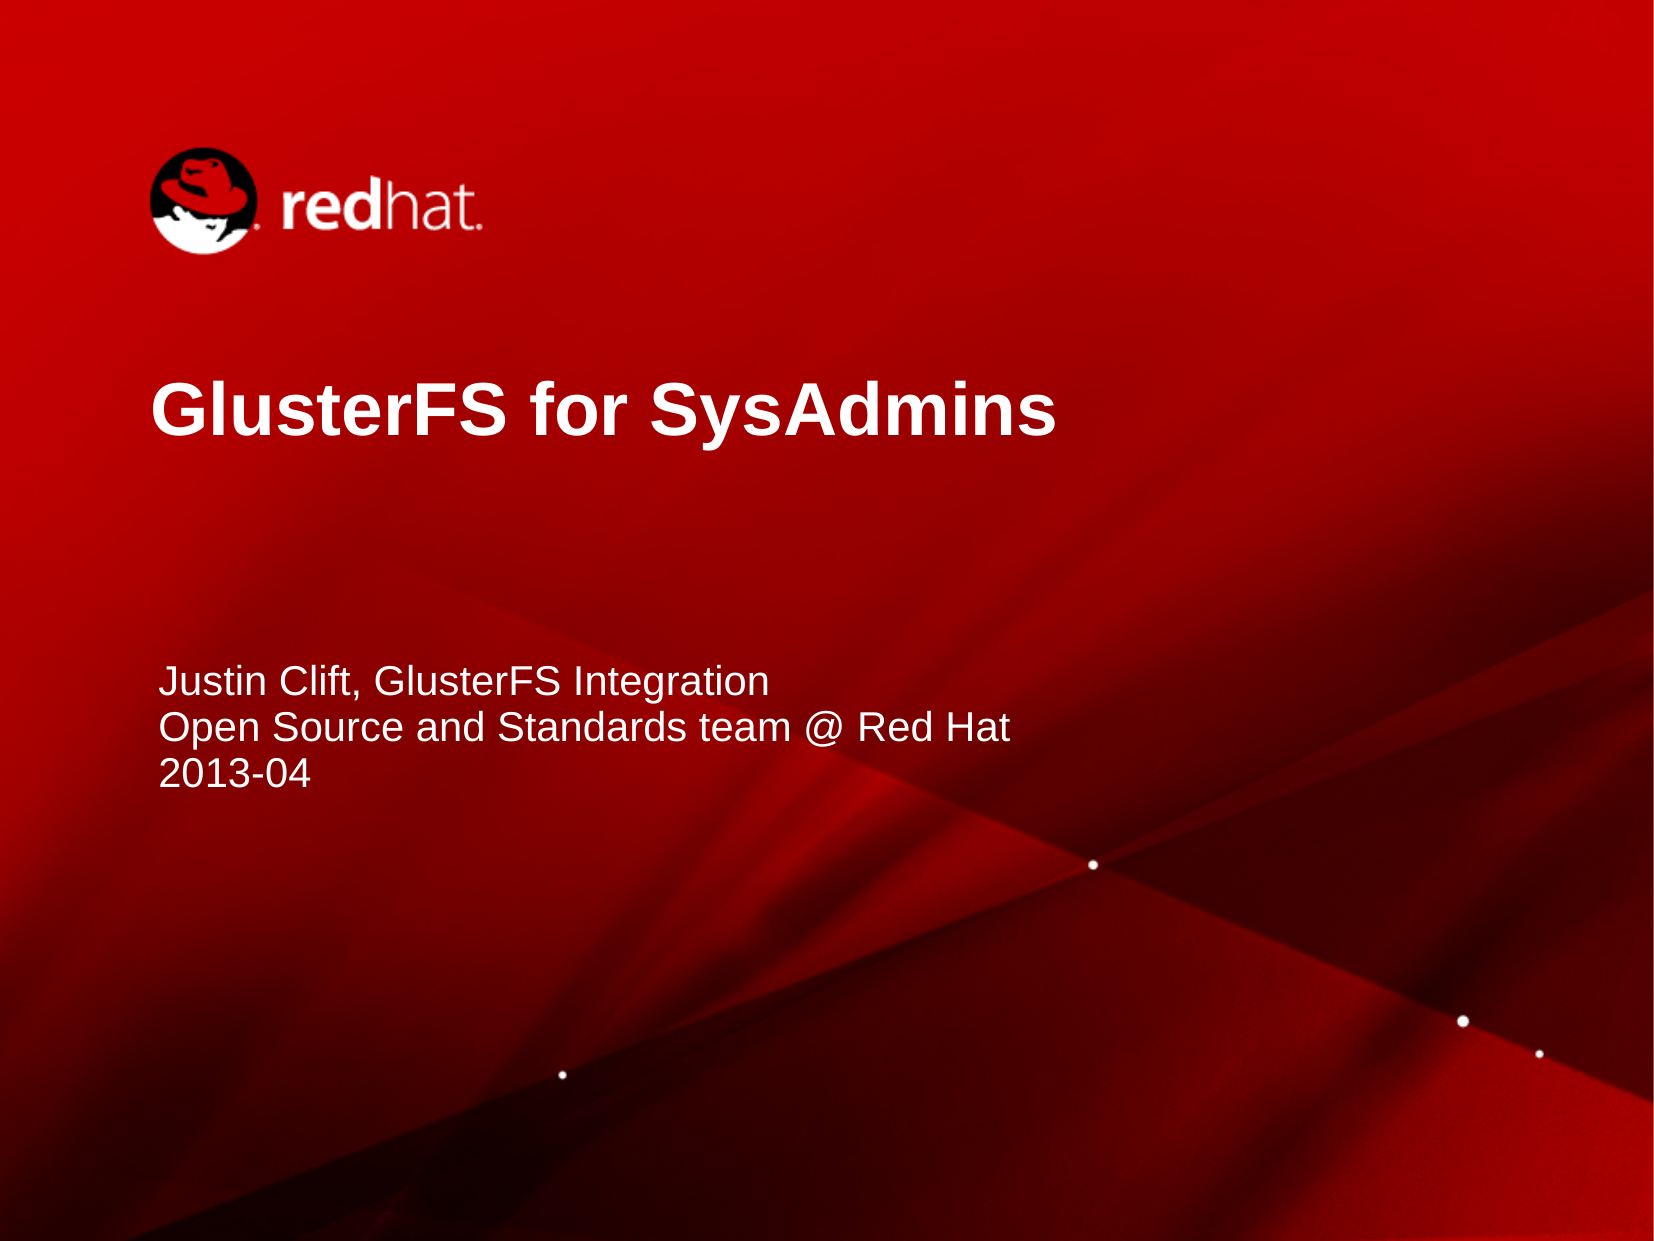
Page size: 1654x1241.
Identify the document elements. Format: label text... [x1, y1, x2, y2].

text_box Justin Clift, GlusterFS Integration Open Source and Standards team @ Red Hat 2013-04 [143, 649, 1088, 814]
picture [0, 0, 1654, 1241]
text_box GlusterFS for SysAdmins [135, 318, 1374, 638]
